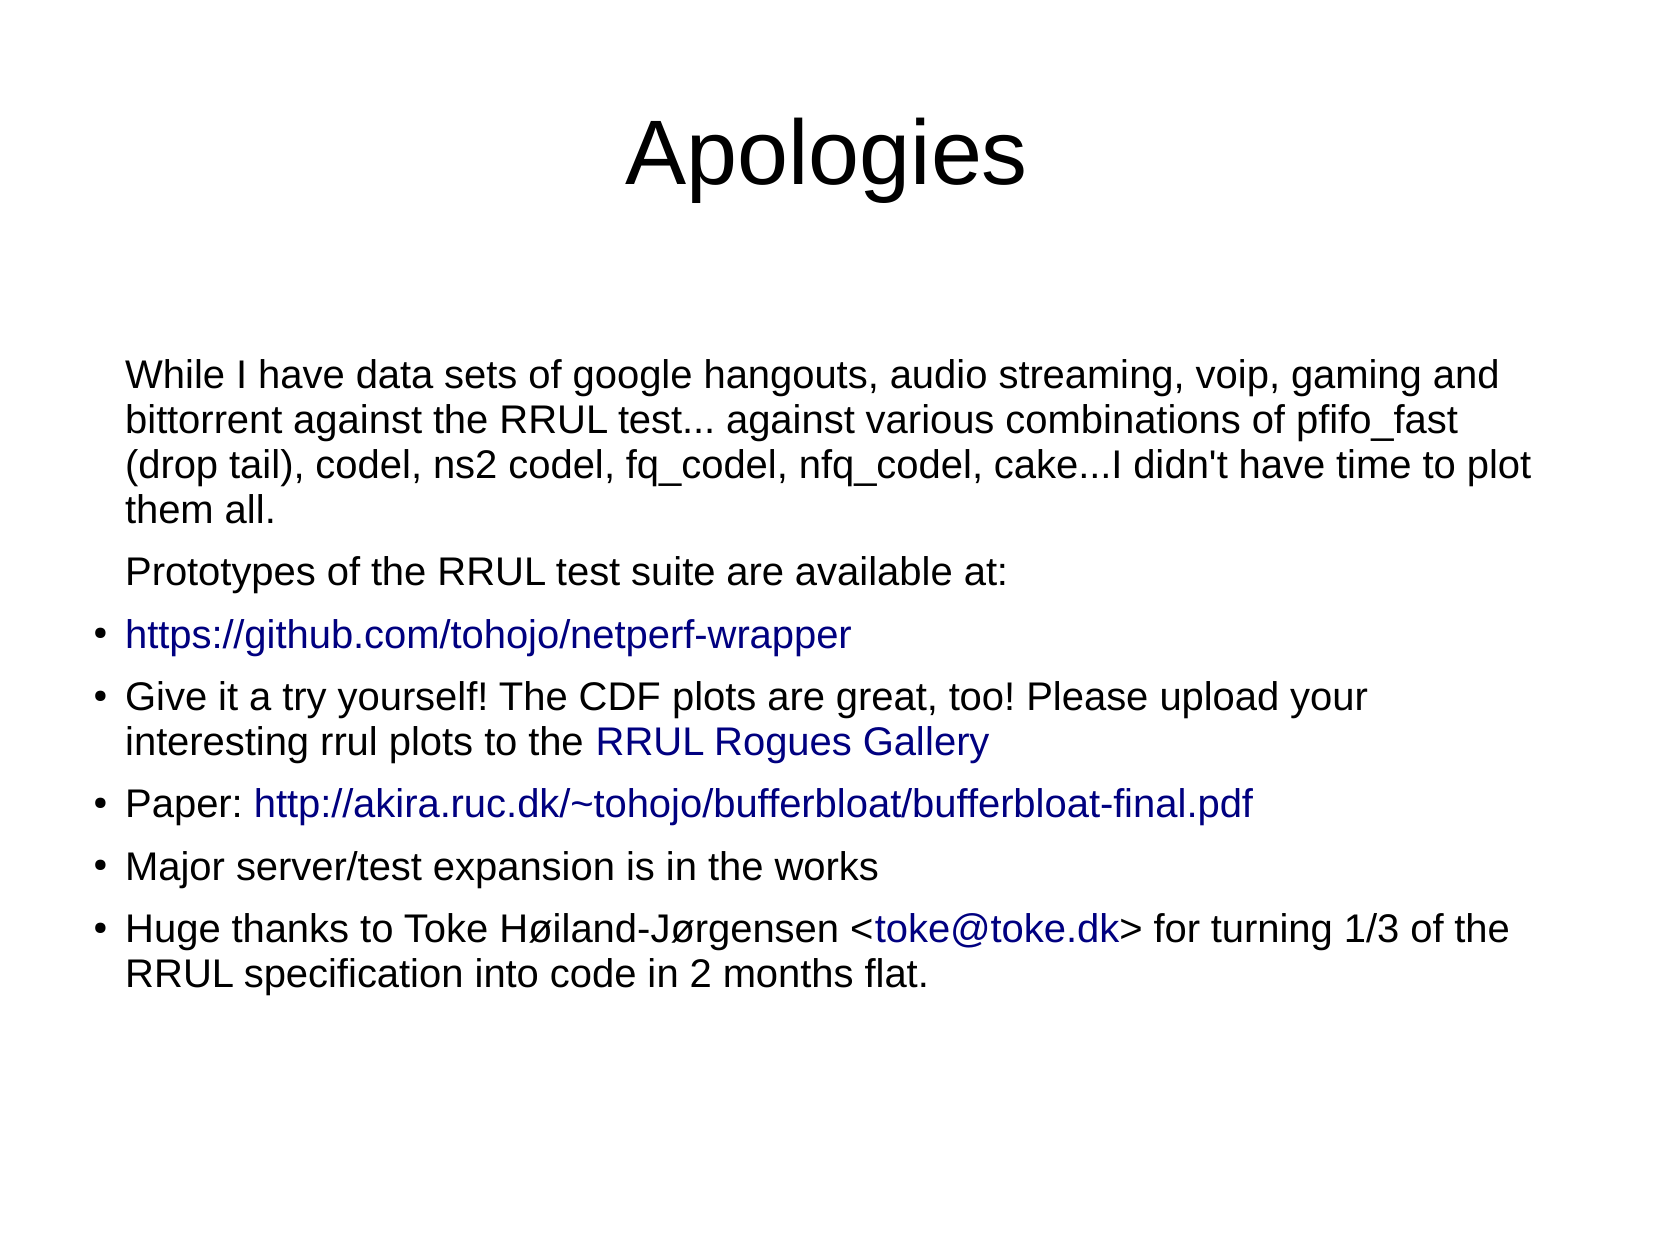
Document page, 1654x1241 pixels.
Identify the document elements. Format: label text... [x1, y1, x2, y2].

title Apologies [82, 49, 1571, 257]
list While I have data sets of google hangouts, audio streaming, voip, gaming and bittorrent against the RRUL test... against various combinations of pfifo_fast (drop tail), codel, ns2 codel, fq_codel, nfq_codel, cake...I didn't have time to plot them all. Prototypes of the RRUL test suite are available at: https://github.com/tohojo/netperf-wrapper Give it a try yourself! The CDF plots are great, too! Please upload your interesting rrul plots to the RRUL Rogues Gallery Paper: http://akira.ruc.dk/~tohojo/bufferbloat/bufferbloat-final.pdf Major server/test expansion is in the works Huge thanks to Toke Høiland-Jørgensen <toke@toke.dk> for turning 1/3 of the RRUL specification into code in 2 months flat. [82, 290, 1538, 1010]
